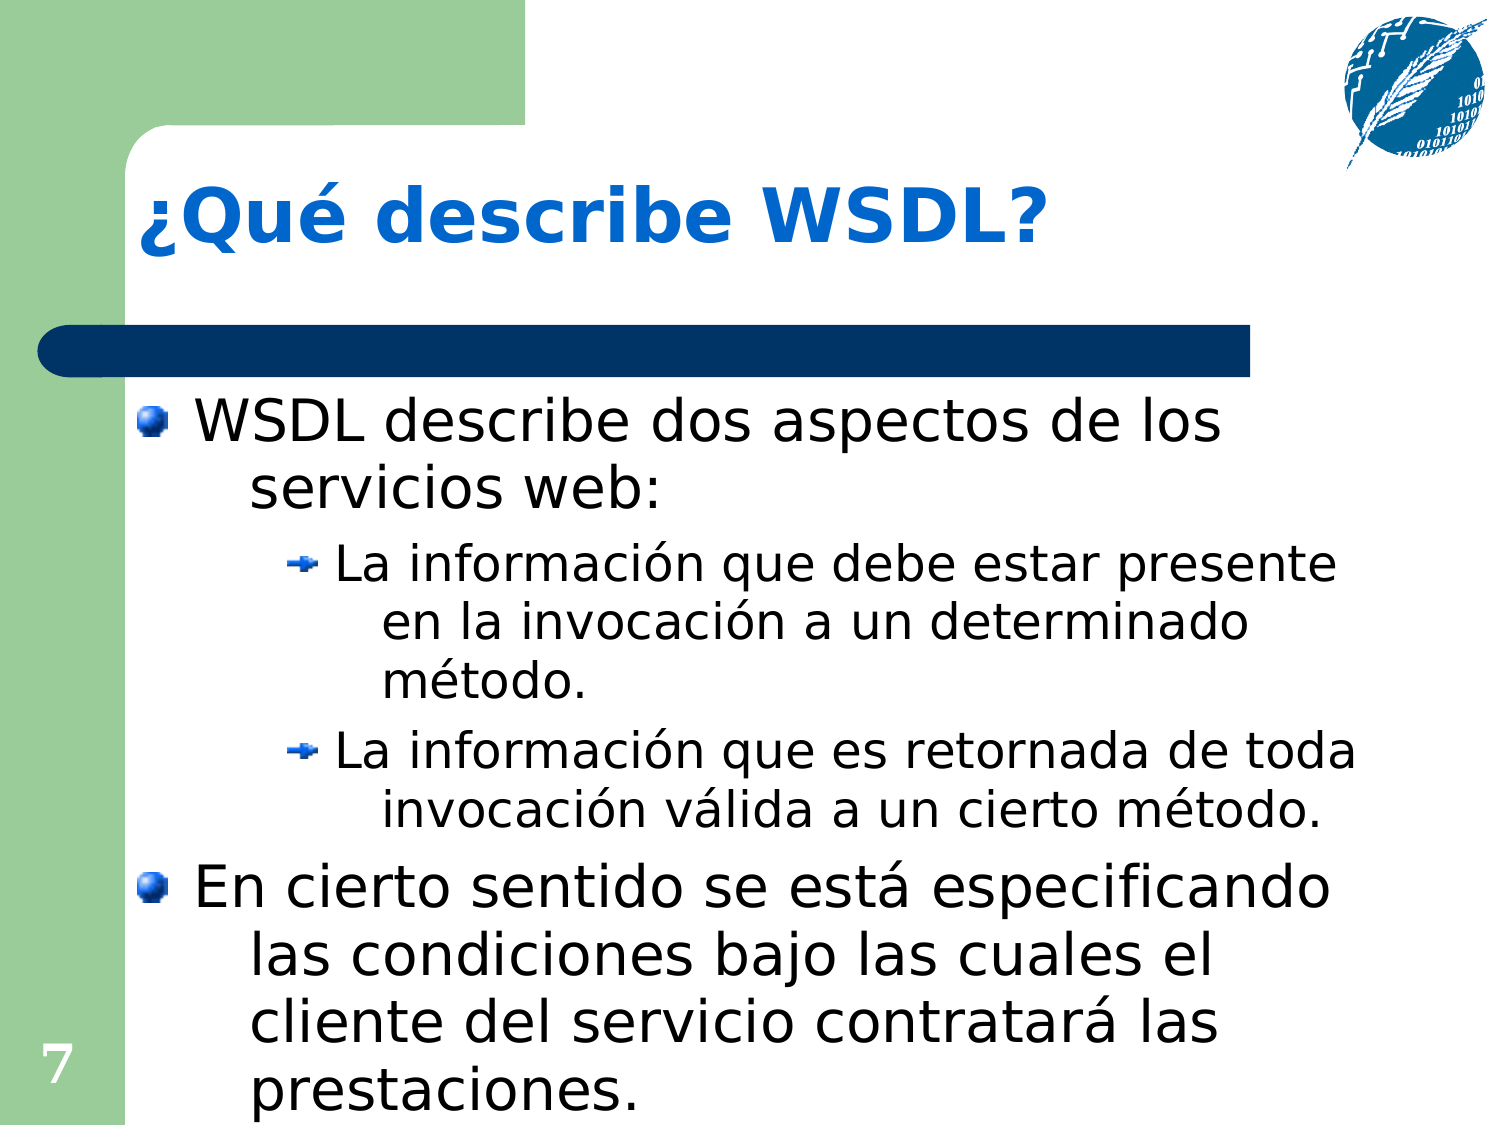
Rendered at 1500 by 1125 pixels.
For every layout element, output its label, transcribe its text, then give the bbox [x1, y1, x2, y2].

list WSDL describe dos aspectos de los servicios web: La información que debe estar presente en la invocación a un determinado método. La información que es retornada de toda invocación válida a un cierto método. En cierto sentido se está especificando las condiciones bajo las cuales el cliente del servicio contratará las prestaciones. [137, 387, 1400, 1099]
picture [1341, 15, 1487, 172]
picture [1416, 140, 1425, 149]
title ¿Qué describe WSDL? [136, 136, 1413, 301]
picture [1433, 139, 1440, 147]
picture [1427, 138, 1431, 148]
picture [1436, 127, 1450, 136]
